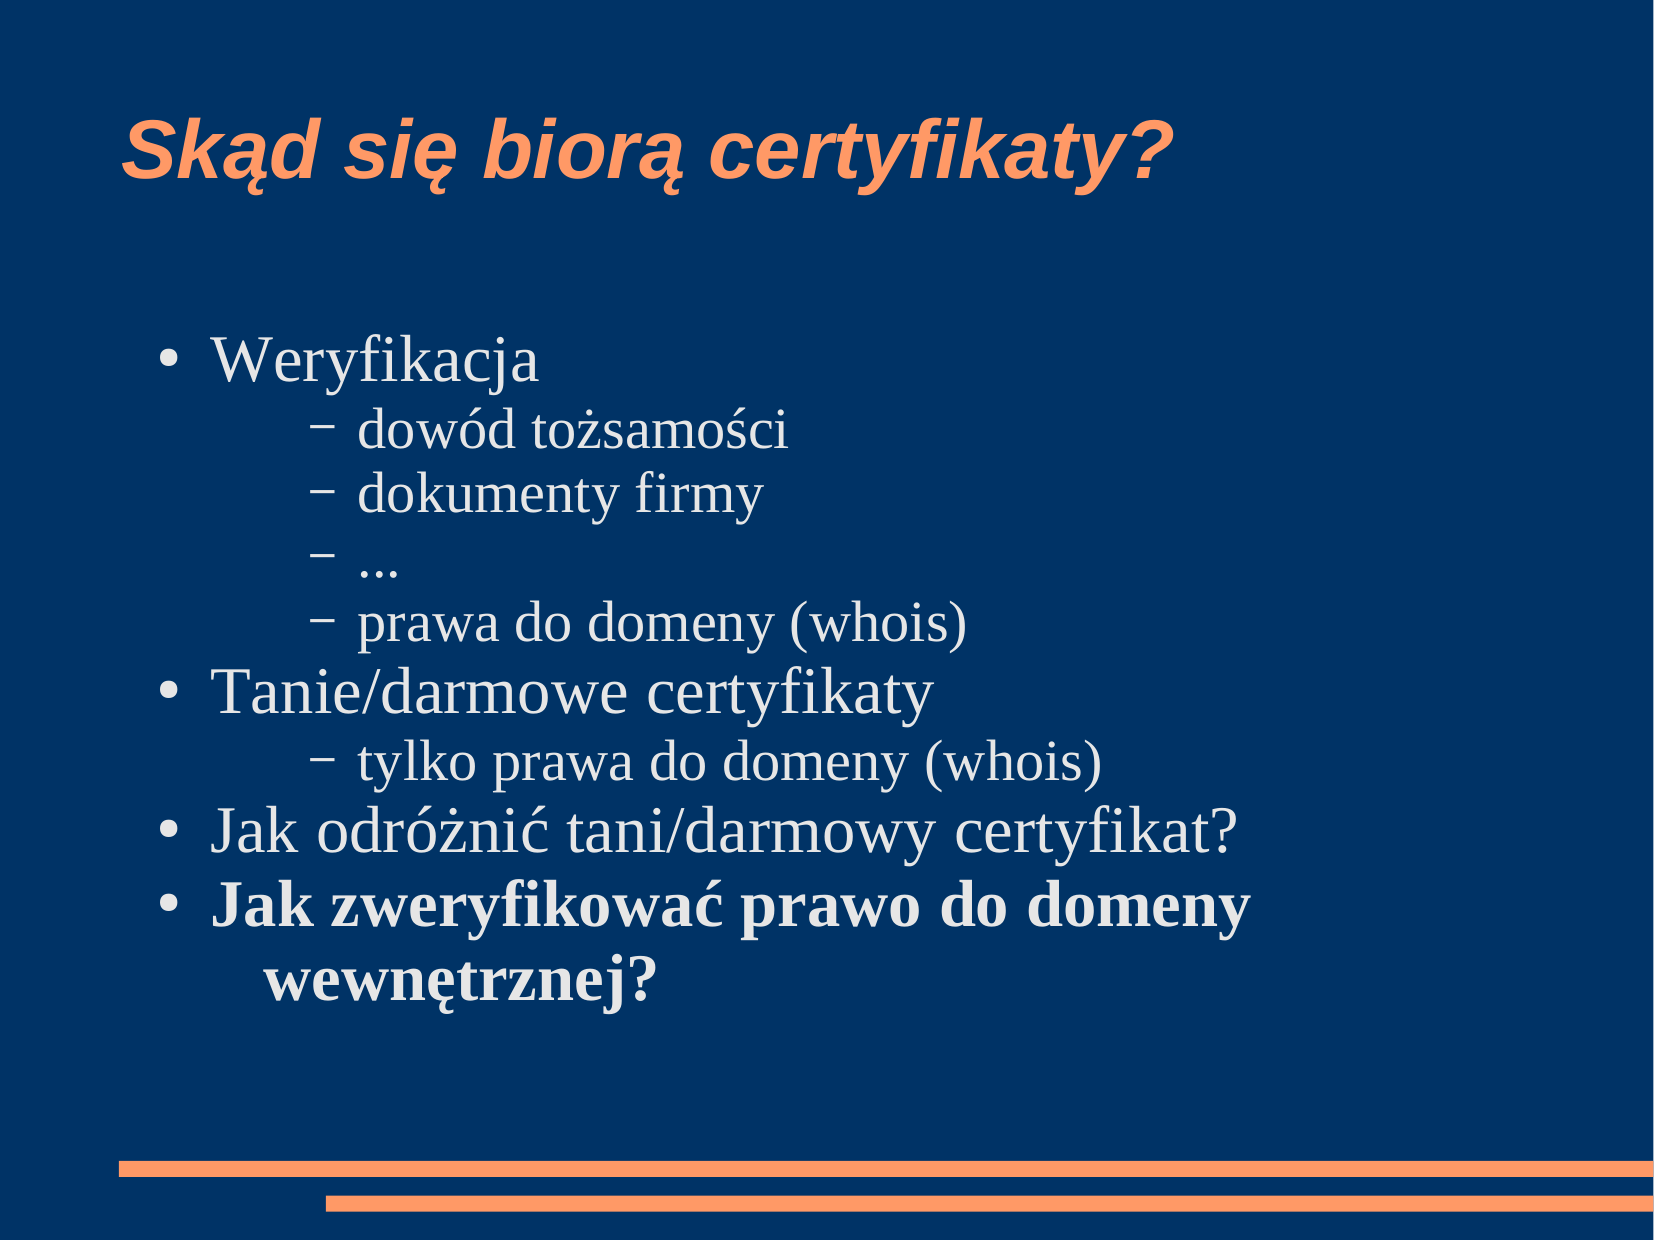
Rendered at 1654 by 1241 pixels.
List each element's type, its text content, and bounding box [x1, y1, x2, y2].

list Weryfikacja dowód tożsamości dokumenty firmy ... prawa do domeny (whois) Tanie/darmowe certyfikaty tylko prawa do domeny (whois) Jak odróżnić tani/darmowy certyfikat? Jak zweryfikować prawo do domeny wewnętrznej? [121, 322, 1561, 1133]
title Skąd się biorą certyfikaty? [121, 46, 1534, 254]
